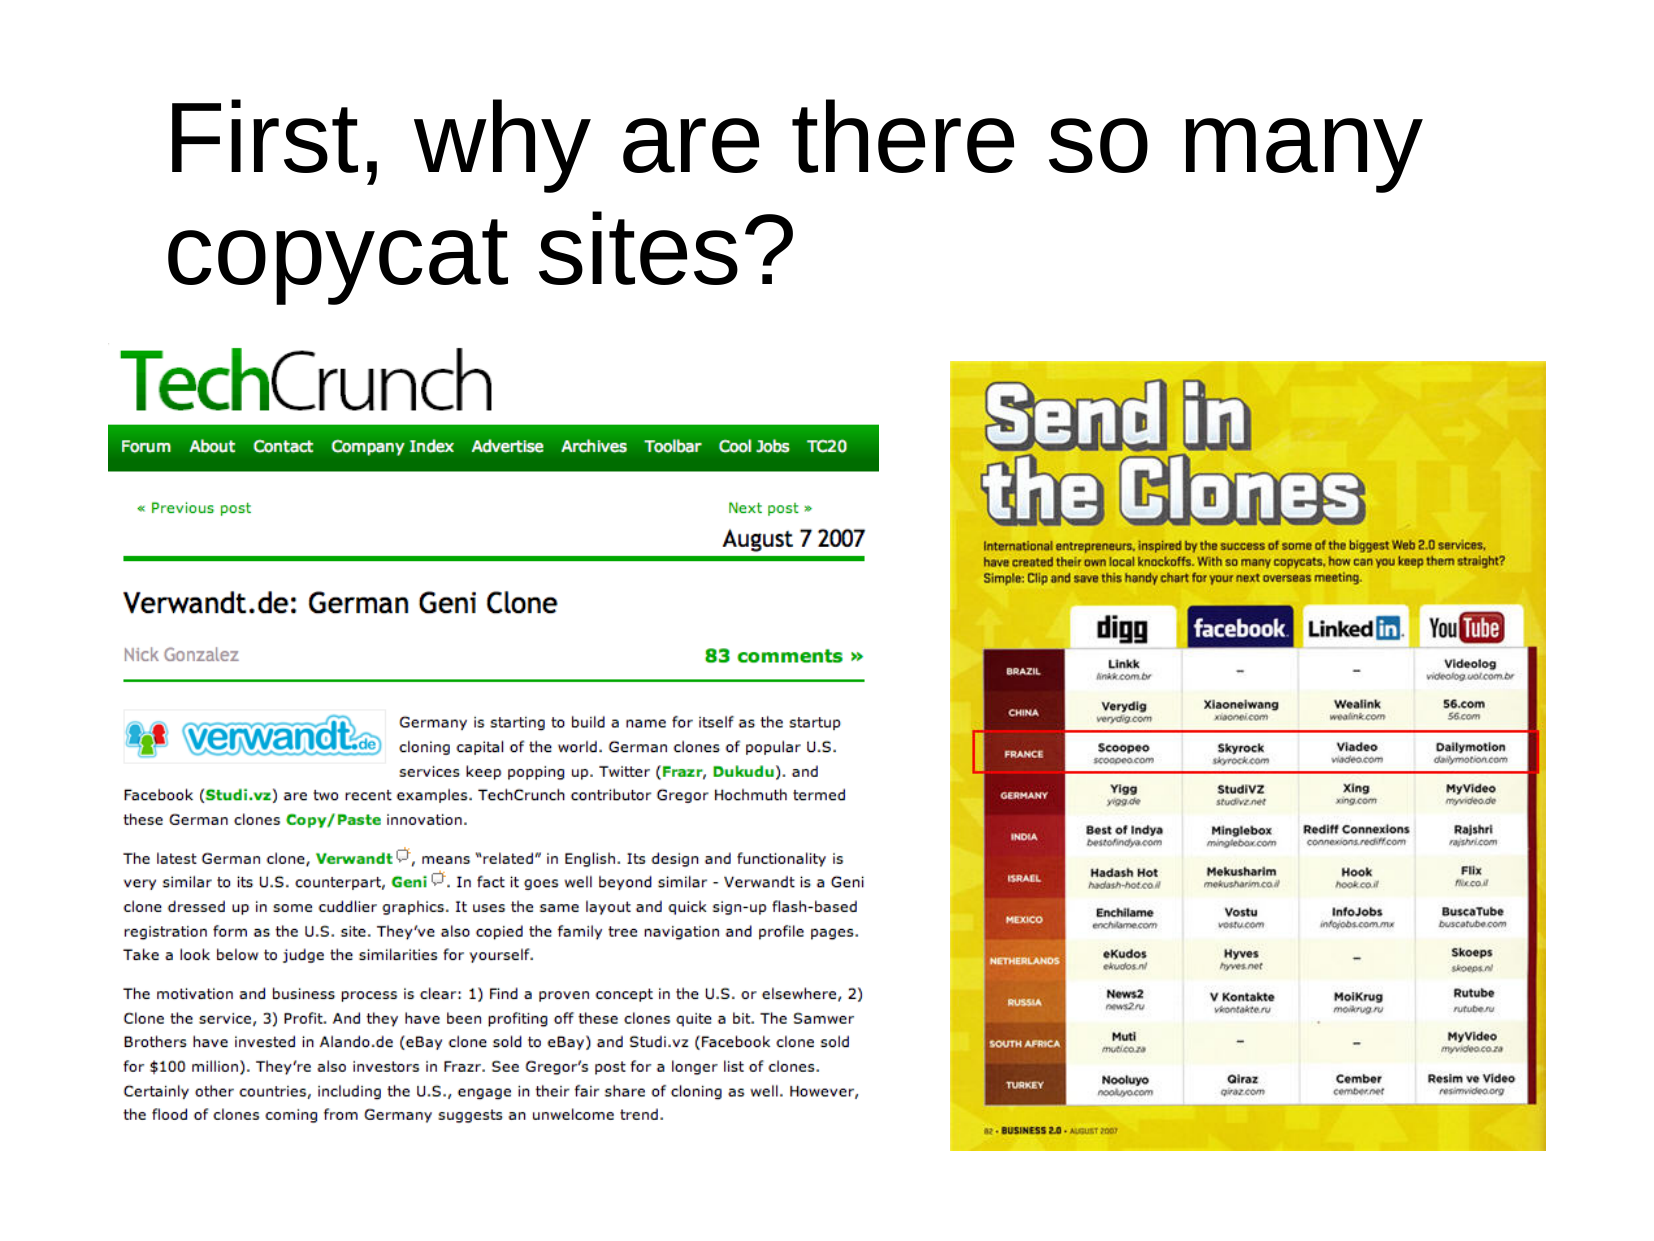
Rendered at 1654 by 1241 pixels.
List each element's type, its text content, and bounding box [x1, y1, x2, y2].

text_box First, why are there so many copycat sites? [150, 75, 1501, 320]
picture [950, 361, 1546, 1151]
picture [108, 343, 879, 1133]
